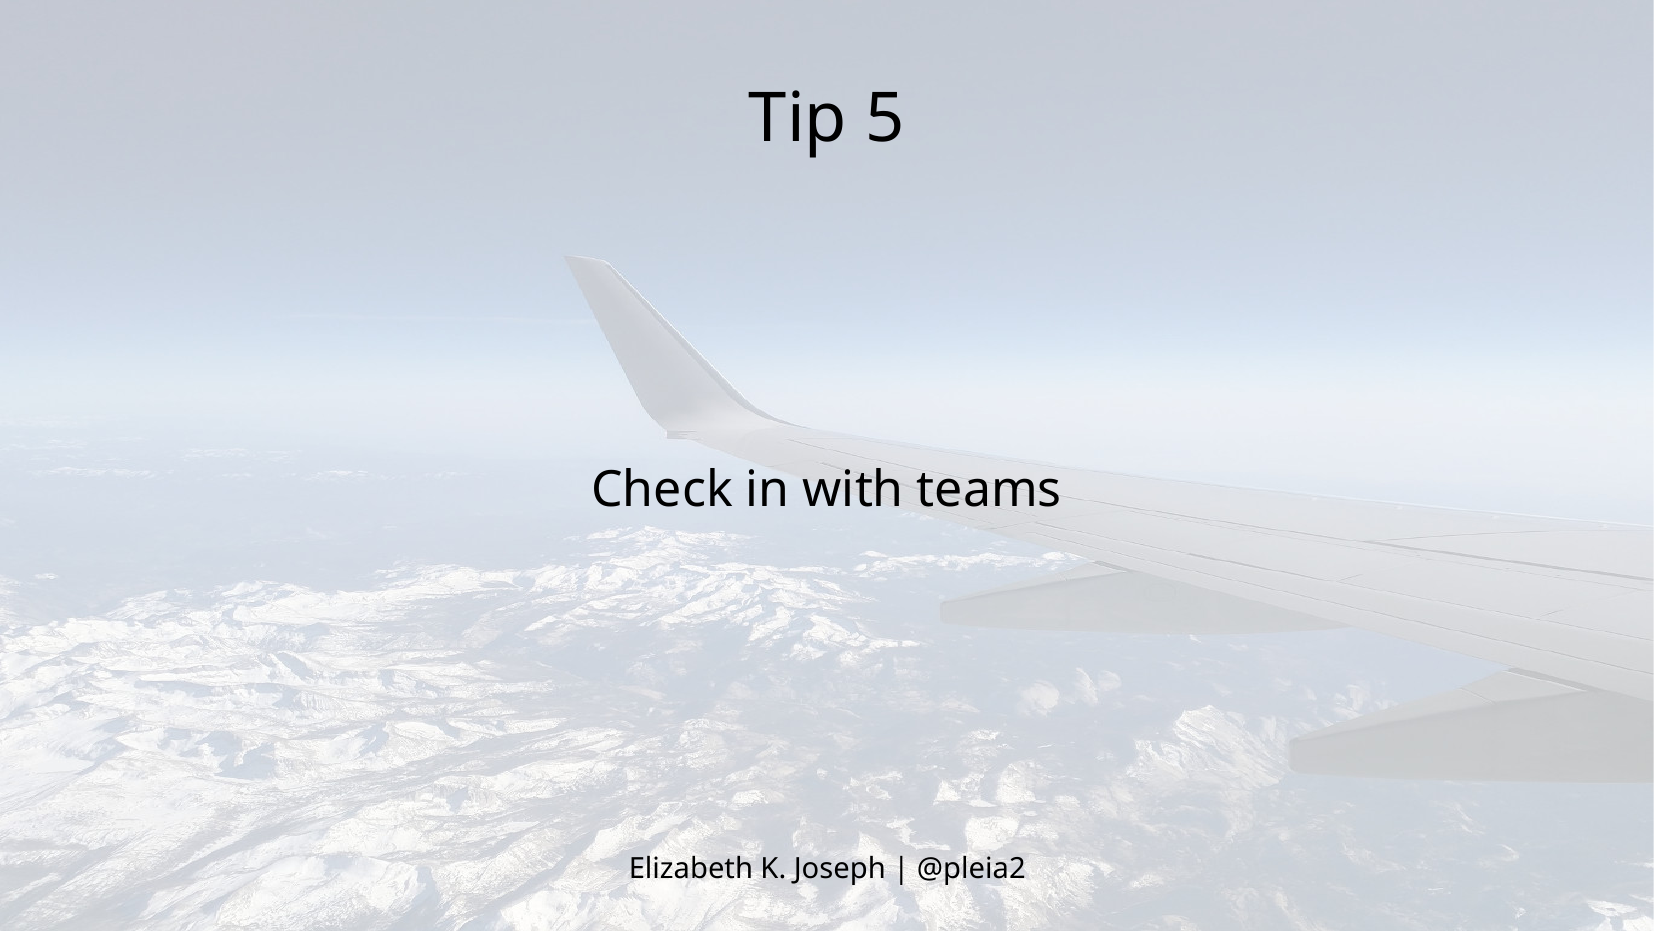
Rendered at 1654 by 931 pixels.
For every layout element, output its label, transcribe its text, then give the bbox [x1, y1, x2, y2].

picture [0, 0, 1654, 931]
title Tip 5 [82, 37, 1571, 193]
subtitle Check in with teams [82, 217, 1571, 758]
